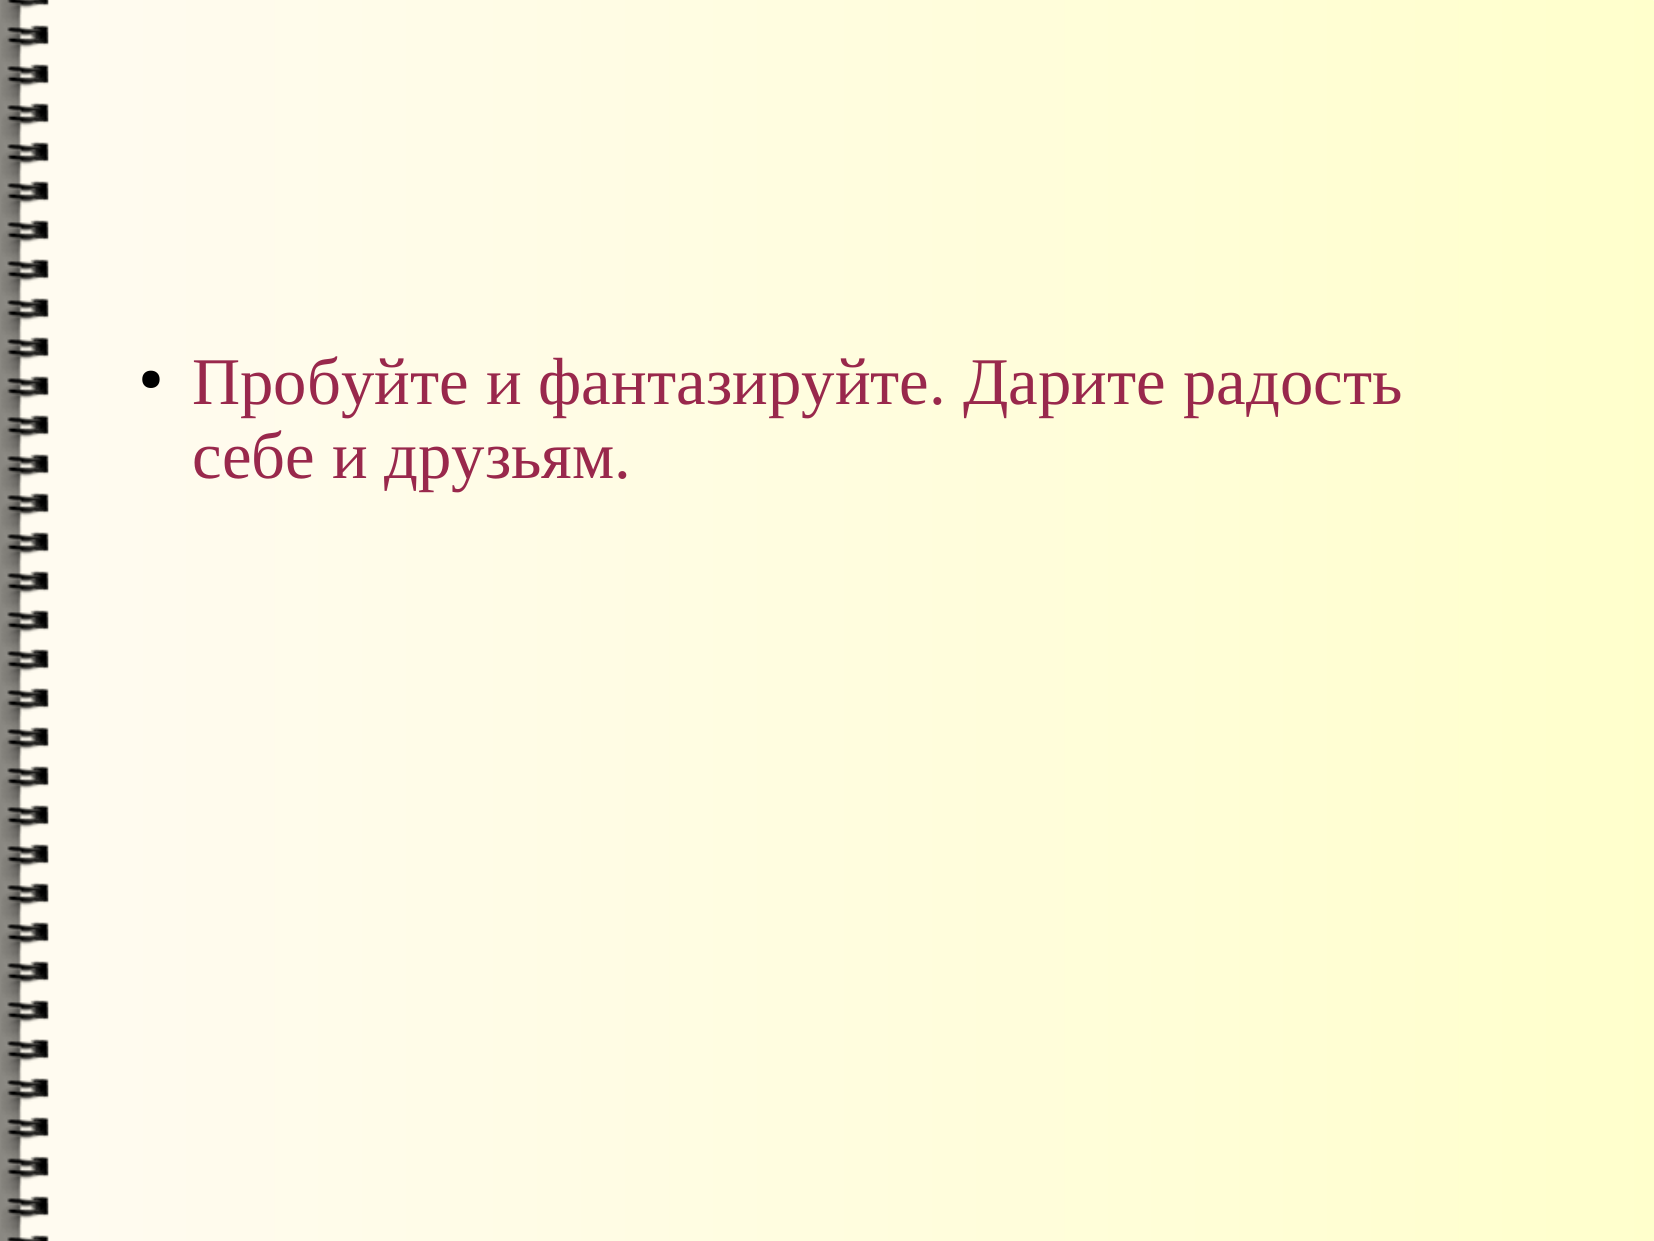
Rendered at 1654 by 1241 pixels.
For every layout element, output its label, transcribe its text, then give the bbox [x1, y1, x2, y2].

list Пробуйте и фантазируйте. Дарите радость себе и друзьям. [121, 344, 1534, 1127]
picture [0, 0, 1654, 1241]
